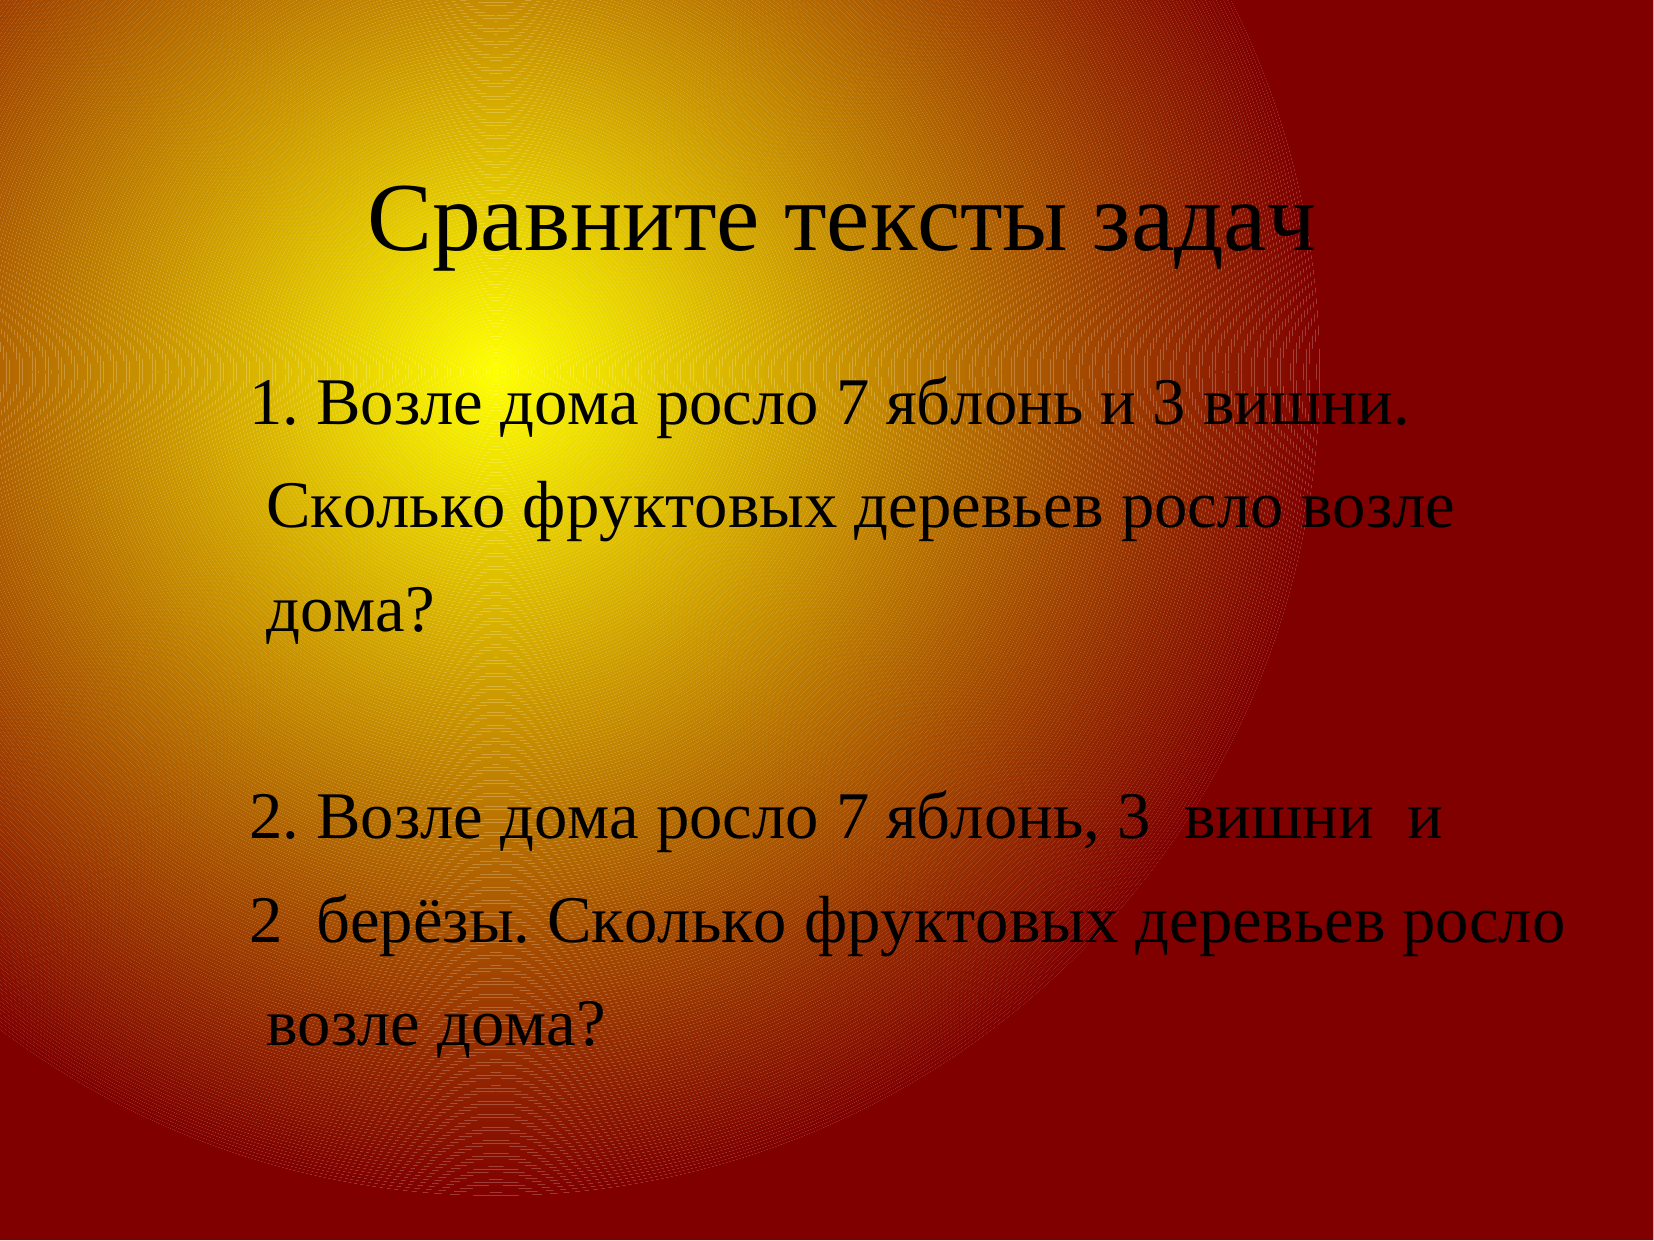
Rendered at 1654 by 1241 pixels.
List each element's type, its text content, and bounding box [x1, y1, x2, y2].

list 1. Возле дома росло 7 яблонь и 3 вишни. Сколько фруктовых деревьев росло возле дома? 2. Возле дома росло 7 яблонь, 3 вишни и 2 берёзы. Сколько фруктовых деревьев росло возле дома? [178, 364, 1570, 1147]
title Сравните тексты задач [136, 114, 1549, 322]
